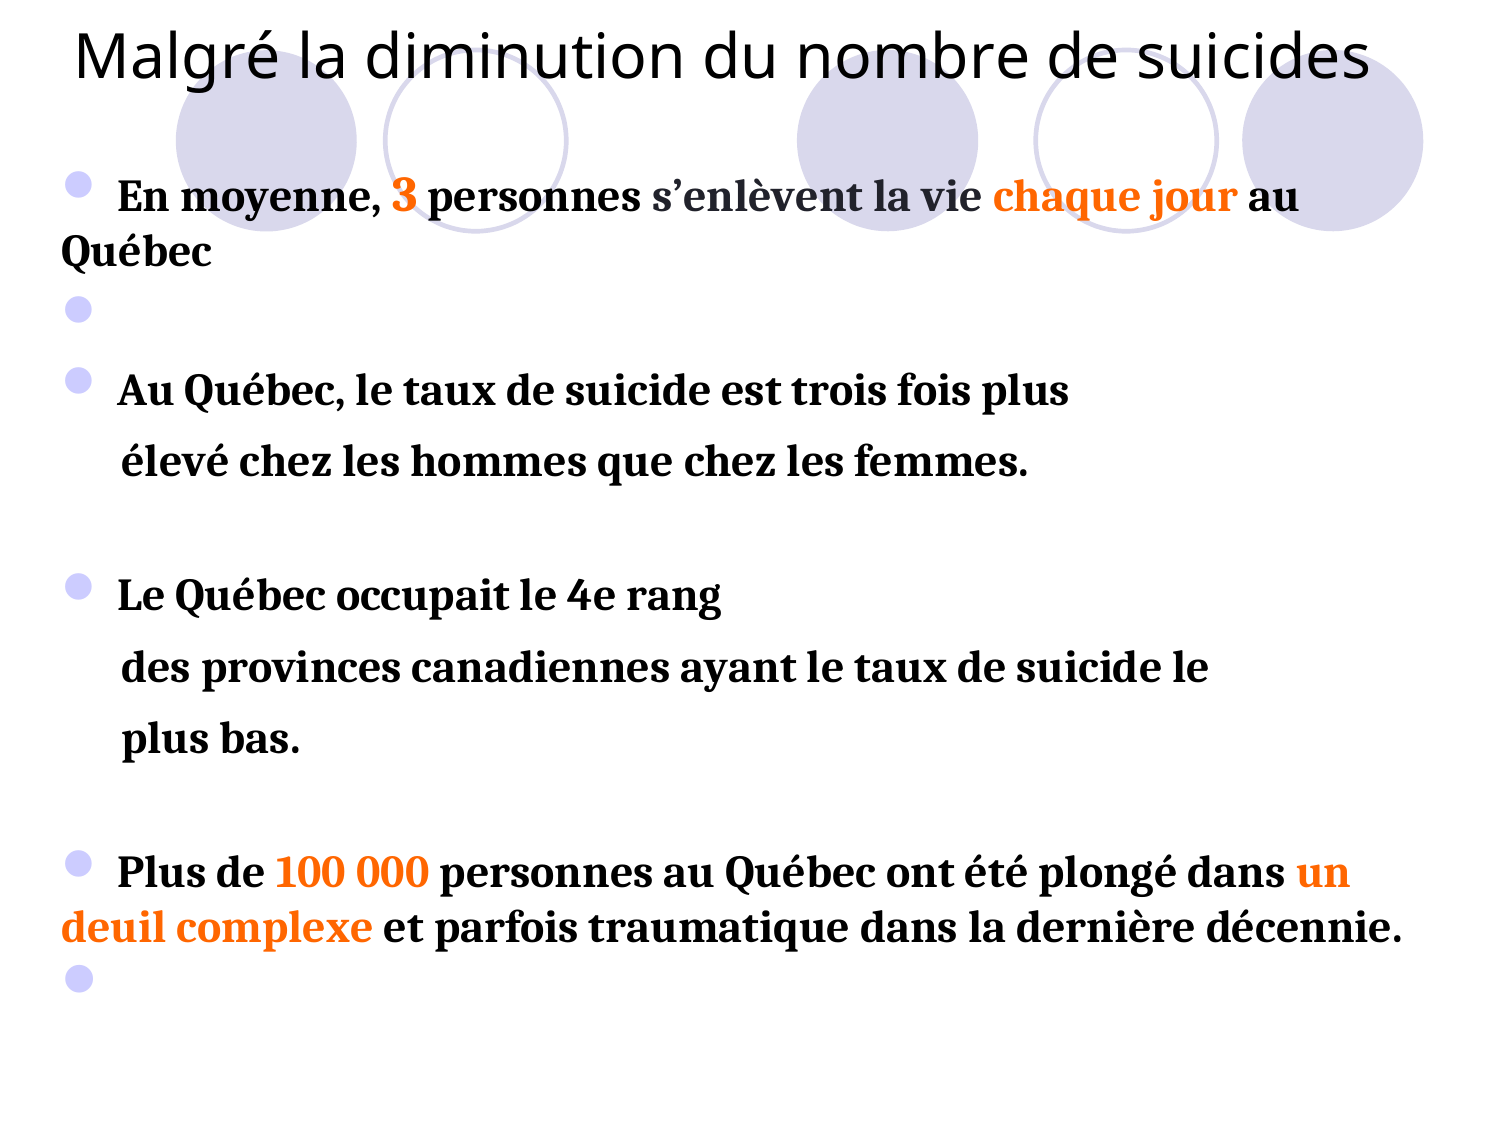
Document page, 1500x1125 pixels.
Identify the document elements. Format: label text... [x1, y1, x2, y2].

title Malgré la diminution du nombre de suicides [58, 0, 1500, 107]
list En moyenne, 3 personnes s’enlèvent la vie chaque jour au Québec Au Québec, le taux de suicide est trois fois plus élevé chez les hommes que chez les femmes. Le Québec occupait le 4e rang des provinces canadiennes ayant le taux de suicide le plus bas. Plus de 100 000 personnes au Québec ont été plongé dans un deuil complexe et parfois traumatique dans la dernière décennie. [46, 153, 1453, 1115]
